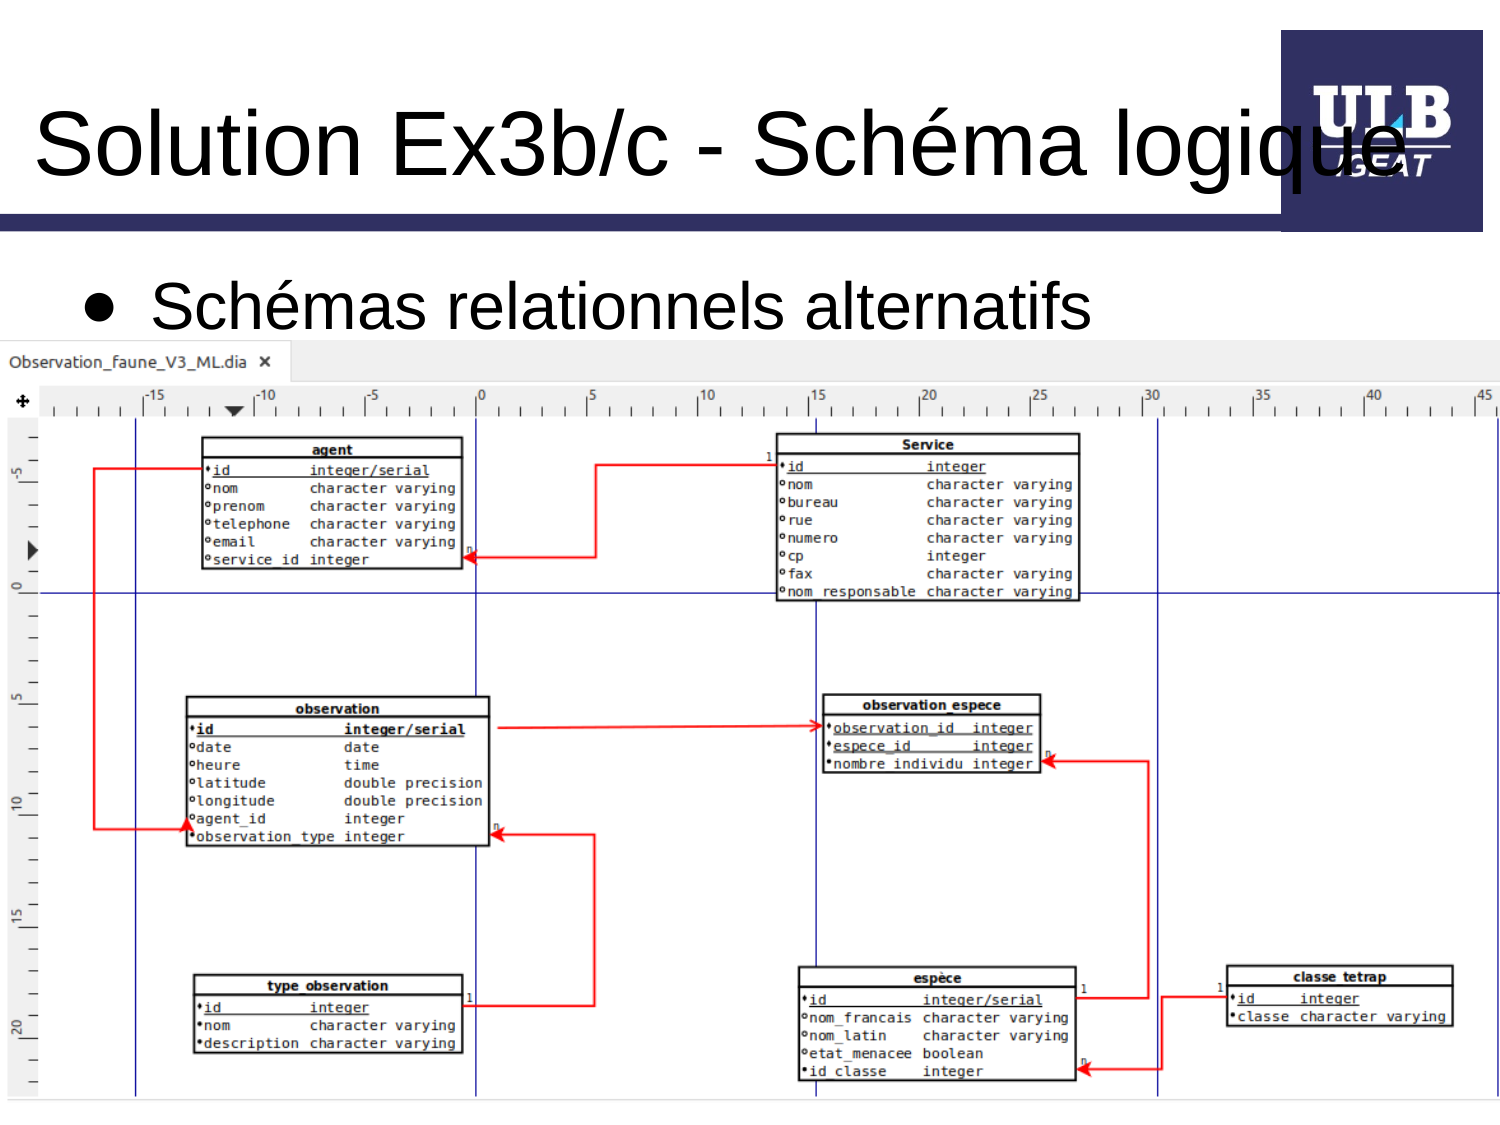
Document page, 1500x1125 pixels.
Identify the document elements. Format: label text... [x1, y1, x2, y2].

list Schémas relationnels alternatifs [75, 263, 1425, 340]
title Solution Ex3b/c - Schéma logique [33, 44, 1425, 233]
picture [1281, 30, 1483, 232]
picture [0, 340, 1500, 1103]
